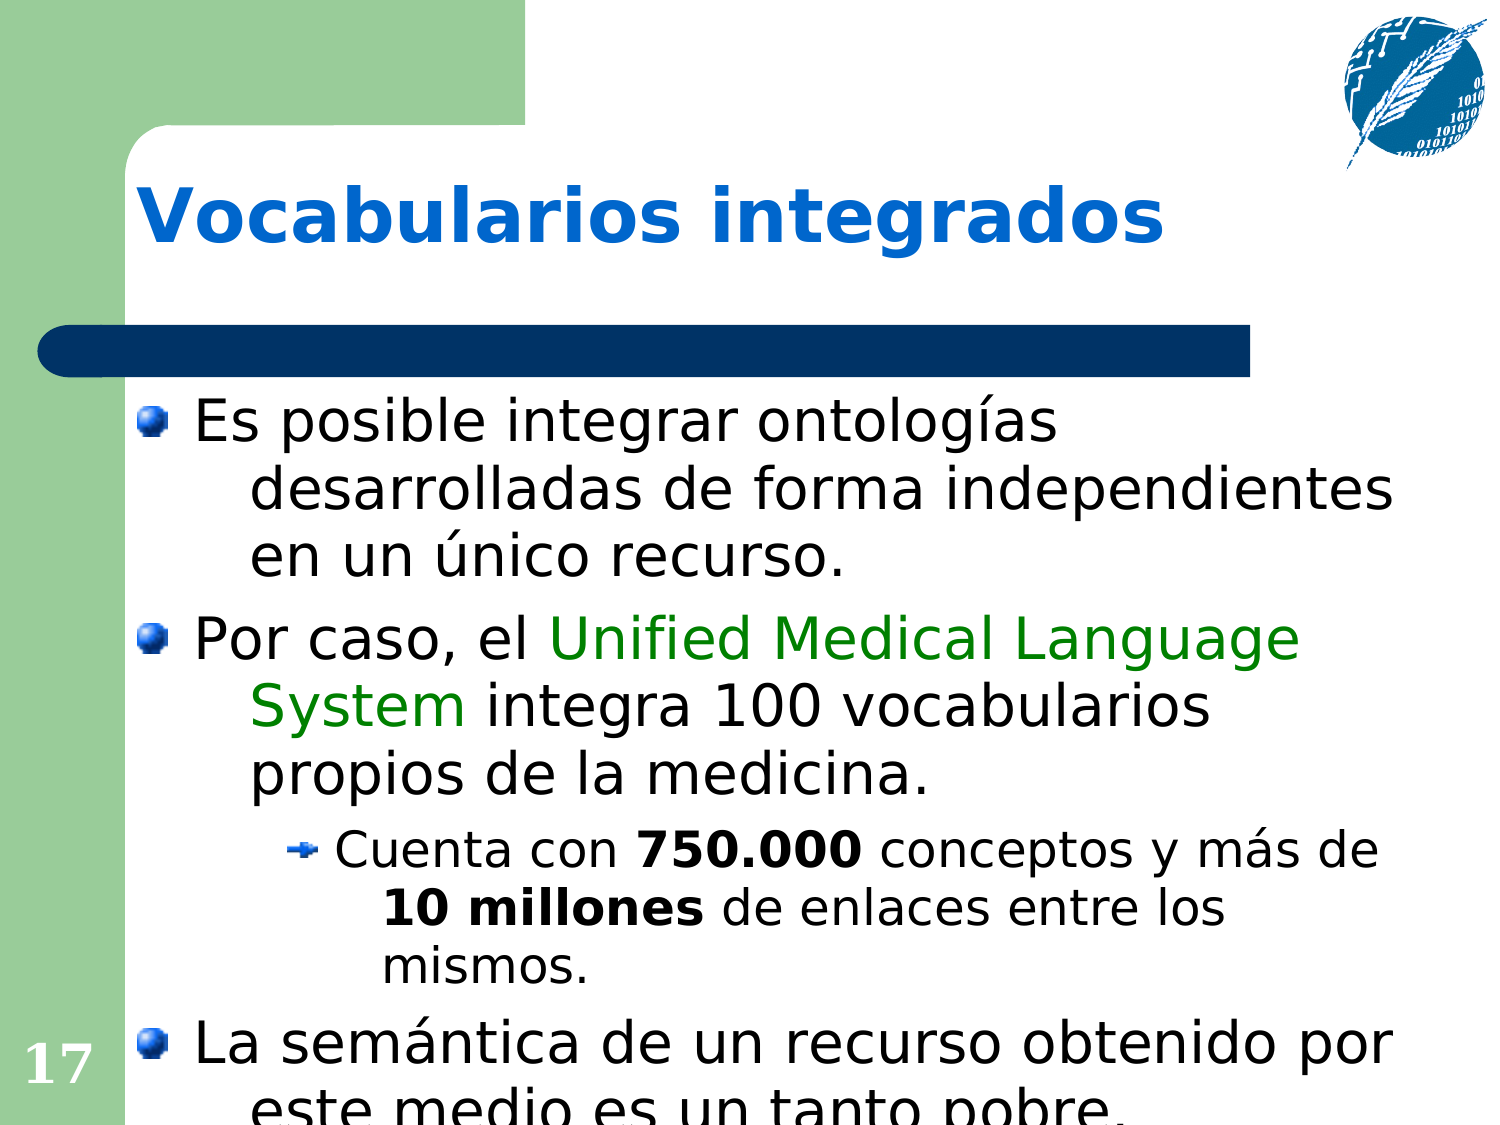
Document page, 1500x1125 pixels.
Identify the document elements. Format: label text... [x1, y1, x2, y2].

picture [1436, 127, 1450, 136]
list Es posible integrar ontologías desarrolladas de forma independientes en un único recurso. Por caso, el Unified Medical Language System integra 100 vocabularios propios de la medicina. Cuenta con 750.000 conceptos y más de 10 millones de enlaces entre los mismos. La semántica de un recurso obtenido por este medio es un tanto pobre. [137, 387, 1400, 1088]
picture [1427, 138, 1431, 148]
picture [1416, 140, 1425, 149]
picture [1341, 15, 1487, 172]
picture [1433, 139, 1440, 147]
title Vocabularios integrados [136, 136, 1414, 301]
